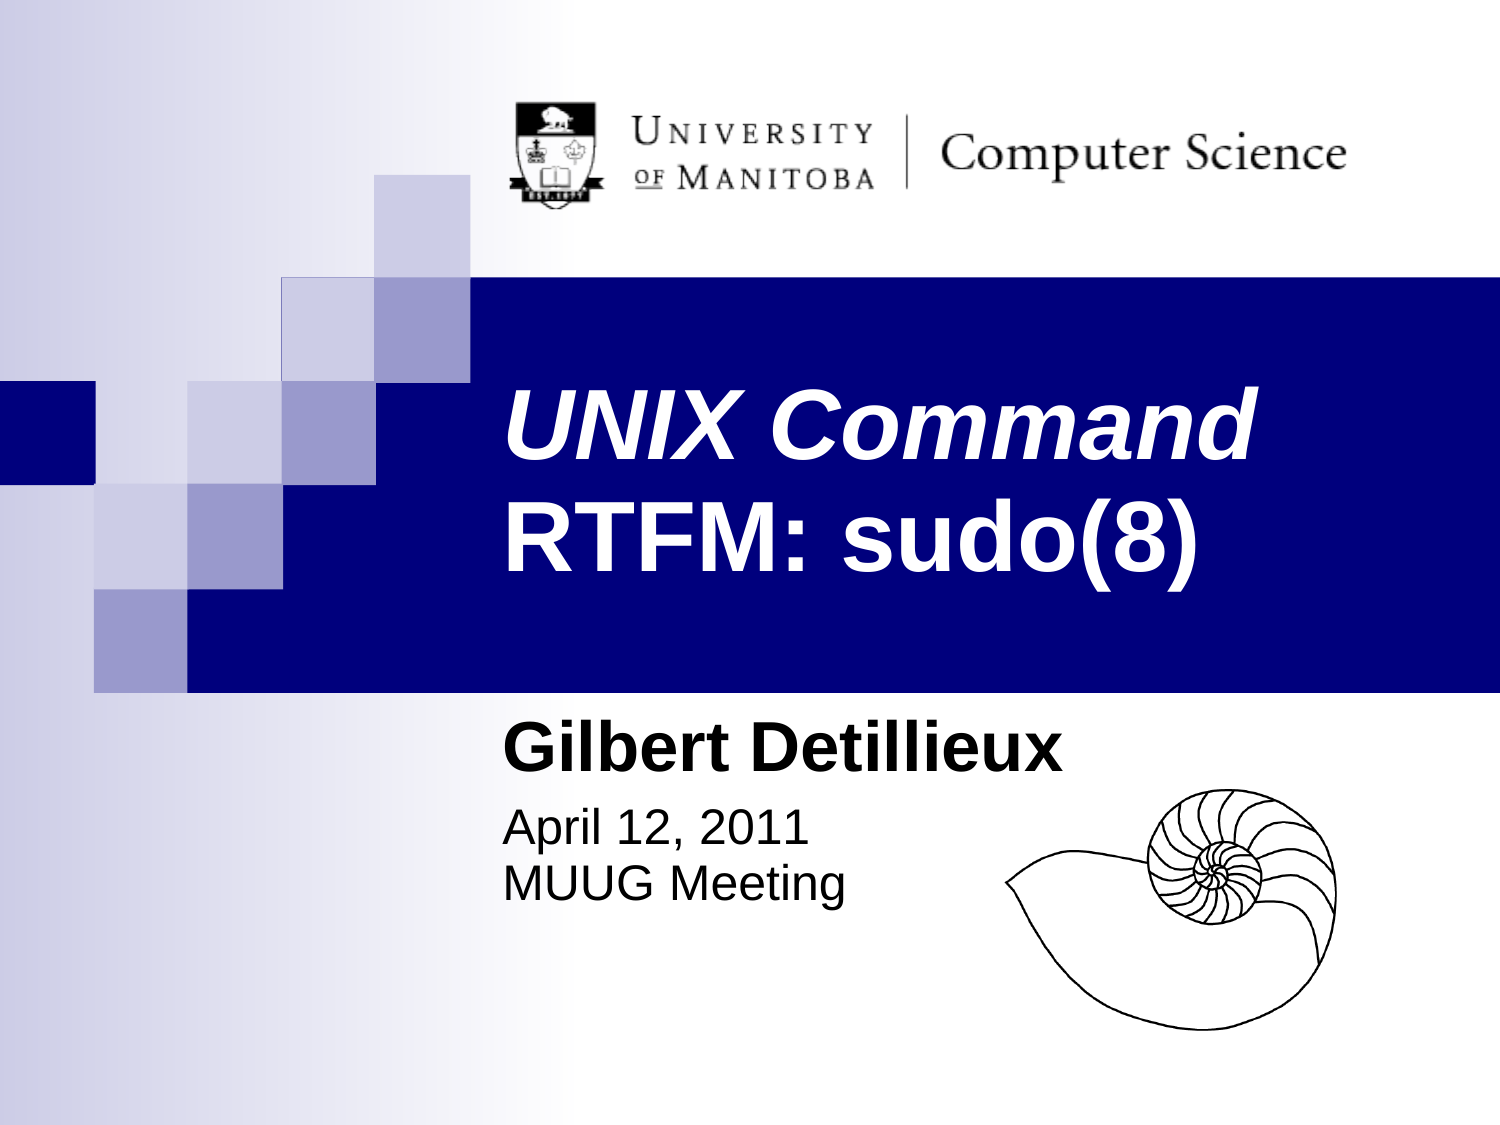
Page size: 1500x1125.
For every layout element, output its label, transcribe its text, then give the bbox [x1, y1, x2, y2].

subtitle Gilbert Detillieux April 12, 2011 MUUG Meeting [487, 699, 1476, 988]
picture [1003, 988, 1337, 1031]
title UNIX Command RTFM: sudo(8) [487, 299, 1476, 663]
picture [478, 66, 1500, 246]
